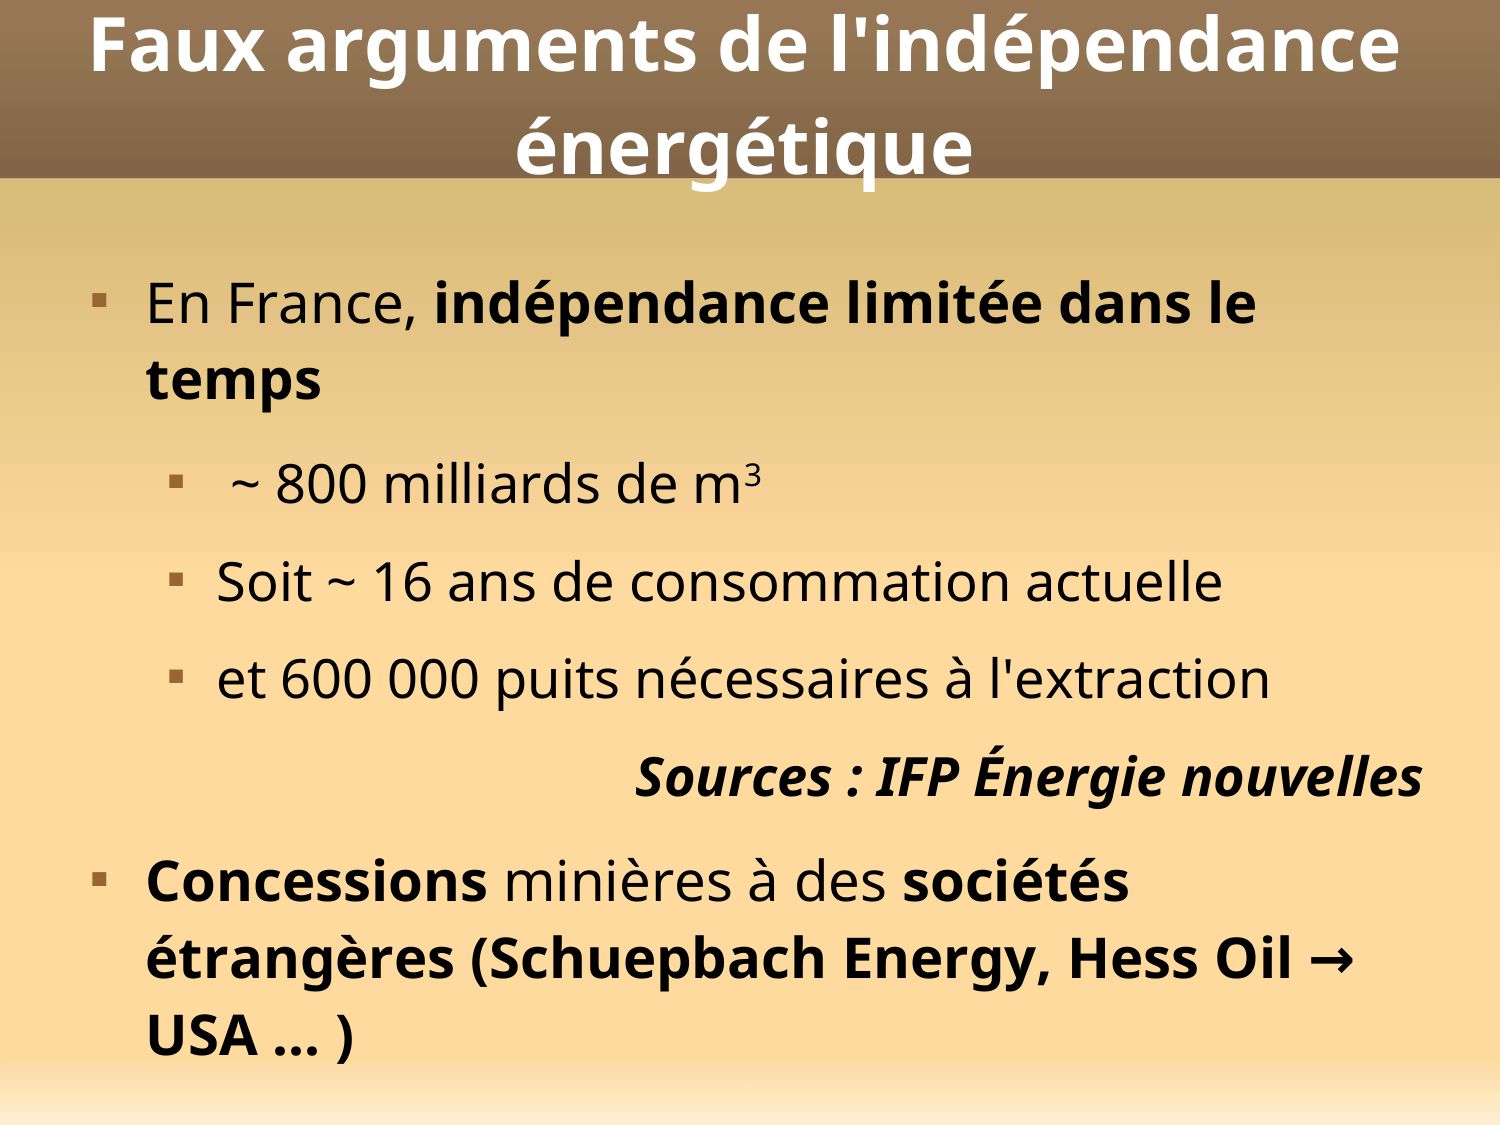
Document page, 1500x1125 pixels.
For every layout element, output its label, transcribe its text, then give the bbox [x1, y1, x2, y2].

list En France, indépendance limitée dans le temps ~ 800 milliards de m3 Soit ~ 16 ans de consommation actuelle et 600 000 puits nécessaires à l'extraction Sources : IFP Énergie nouvelles Concessions minières à des sociétés étrangères (Schuepbach Energy, Hess Oil → USA ... ) [74, 263, 1425, 1048]
picture [0, 0, 1500, 1125]
title Faux arguments de l'indépendance énergétique [69, 0, 1420, 199]
